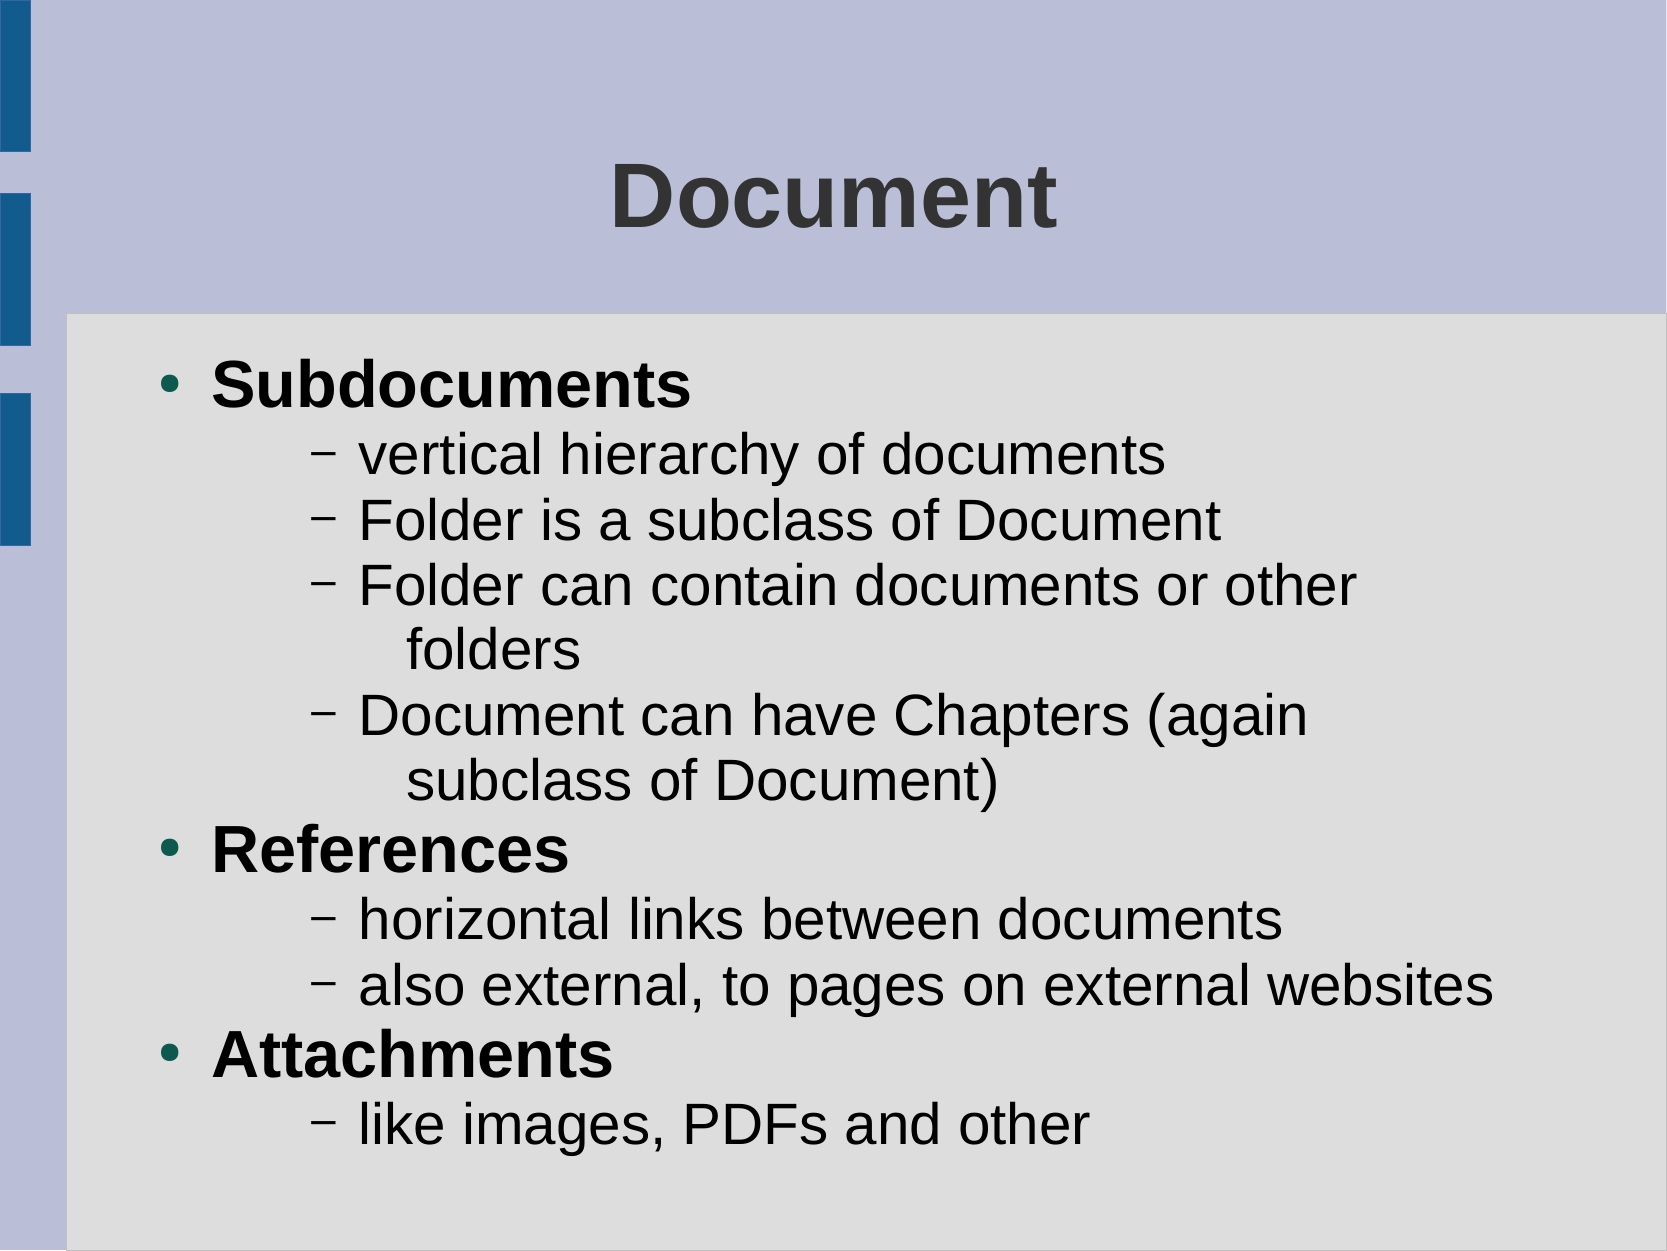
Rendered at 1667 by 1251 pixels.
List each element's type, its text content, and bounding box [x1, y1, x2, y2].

list Subdocuments vertical hierarchy of documents Folder is a subclass of Document Folder can contain documents or other folders Document can have Chapters (again subclass of Document) References horizontal links between documents also external, to pages on external websites Attachments like images, PDFs and other [122, 347, 1546, 1136]
title Document [122, 91, 1546, 301]
